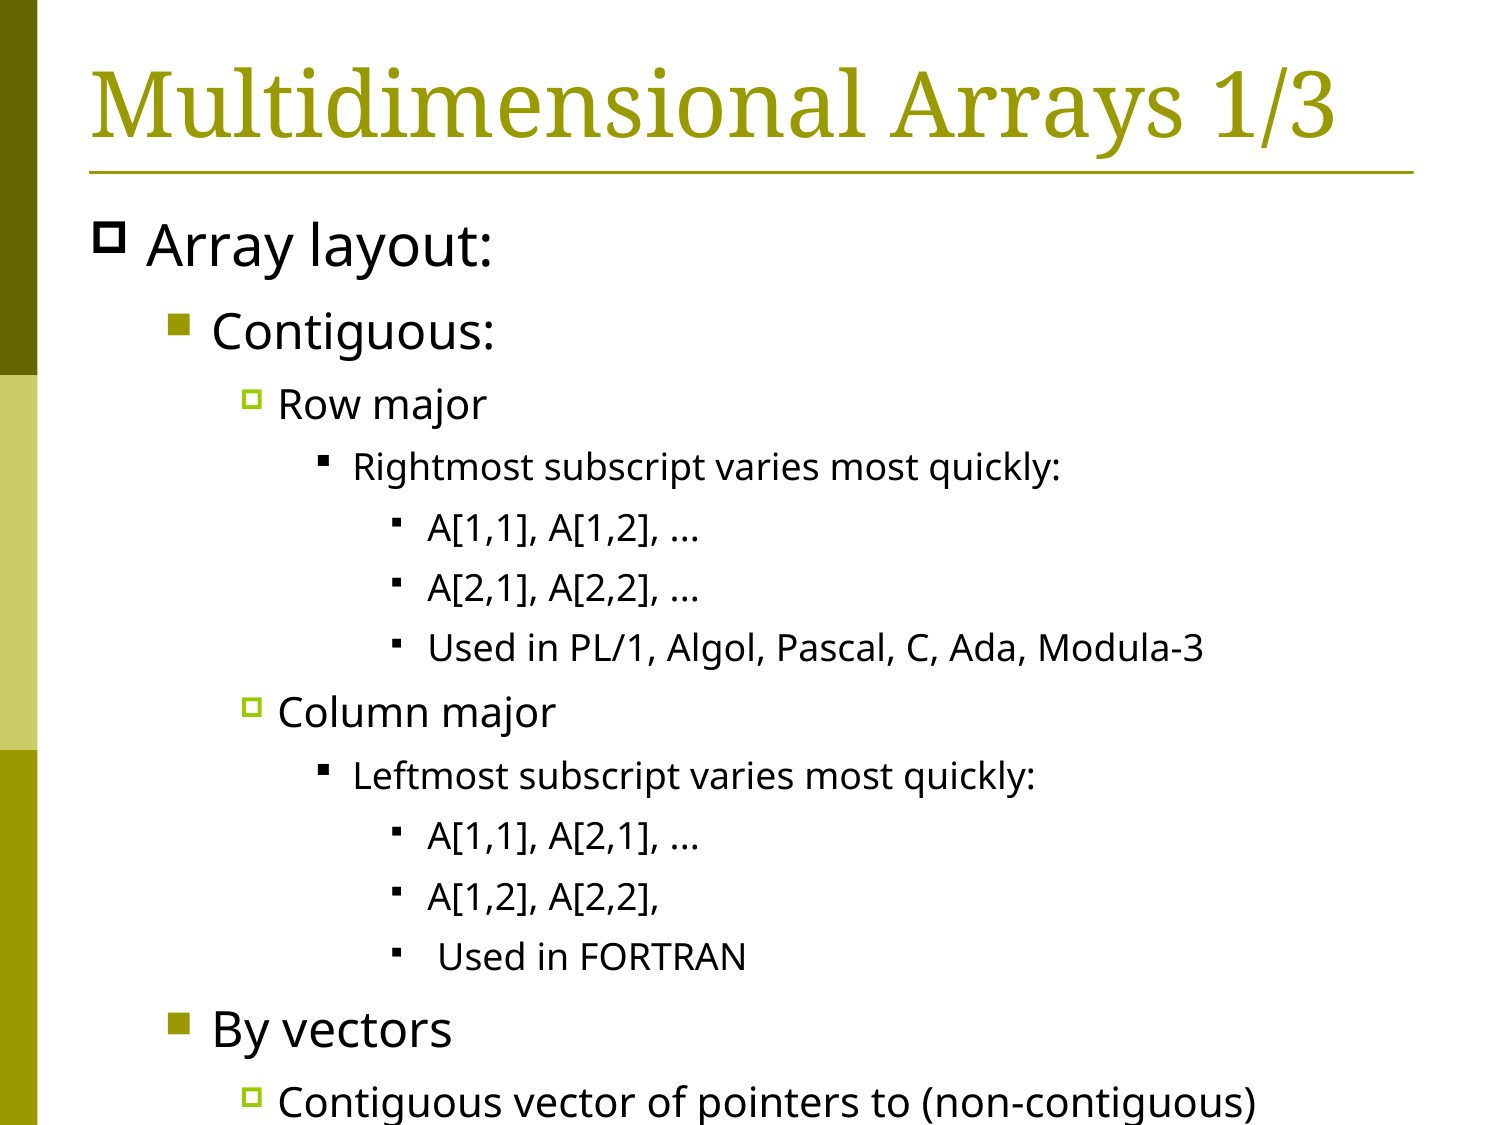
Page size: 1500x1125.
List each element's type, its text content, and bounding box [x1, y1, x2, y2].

title Multidimensional Arrays 1/3 [75, 45, 1426, 173]
list Array layout: Contiguous: Row major Rightmost subscript varies most quickly: A[1,1], A[1,2], ... A[2,1], A[2,2], ... Used in PL/1, Algol, Pascal, C, Ada, Modula-3 Column major Leftmost subscript varies most quickly: A[1,1], A[2,1], ... A[1,2], A[2,2], Used in FORTRAN By vectors Contiguous vector of pointers to (non-contiguous) subarrays [75, 196, 1426, 1069]
